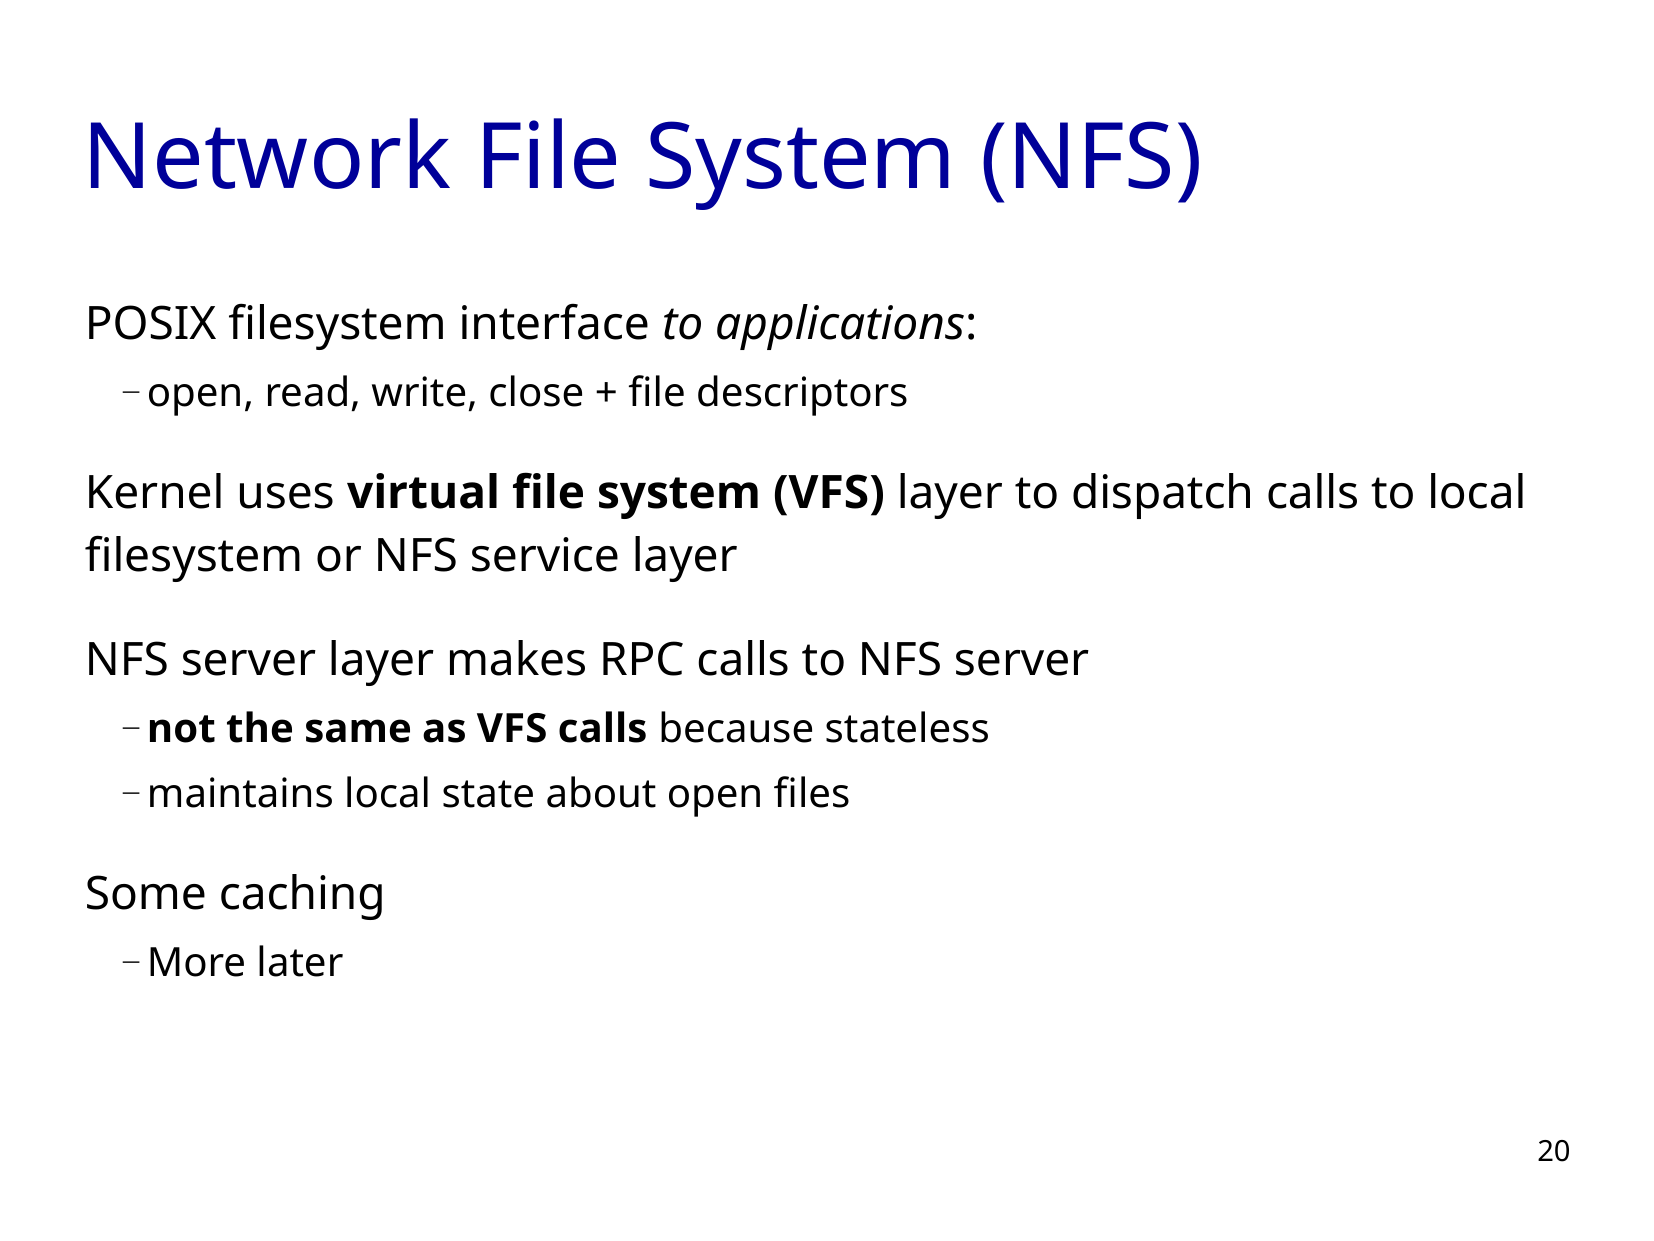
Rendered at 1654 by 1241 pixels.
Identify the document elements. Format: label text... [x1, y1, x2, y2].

title Network File System (NFS) [82, 49, 1571, 257]
list POSIX filesystem interface to applications: open, read, write, close + file descriptors Kernel uses virtual file system (VFS) layer to dispatch calls to local filesystem or NFS service layer NFS server layer makes RPC calls to NFS server not the same as VFS calls because stateless maintains local state about open files Some caching More later [60, 290, 1571, 1096]
